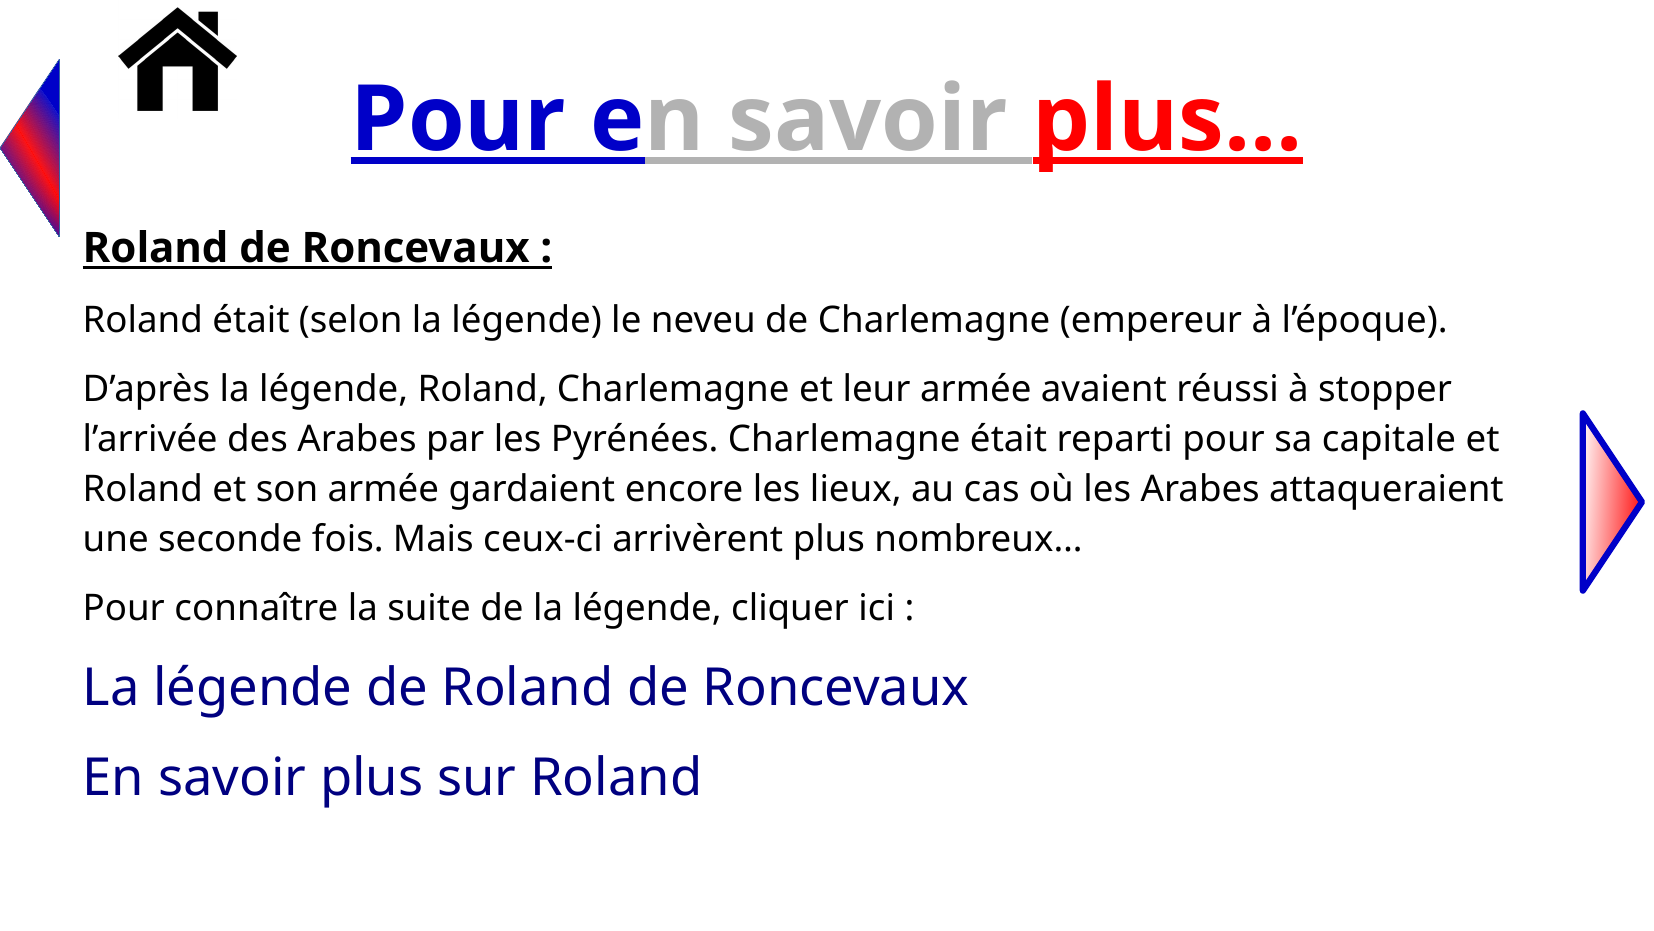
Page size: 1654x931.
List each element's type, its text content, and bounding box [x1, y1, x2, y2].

text_box [0, 59, 60, 237]
picture [118, 0, 237, 119]
title Pour en savoir plus... [82, 37, 1571, 193]
text_box [1582, 413, 1642, 591]
list Roland de Roncevaux : Roland était (selon la légende) le neveu de Charlemagne (empereur à l’époque). D’après la légende, Roland, Charlemagne et leur armée avaient réussi à stopper l’arrivée des Arabes par les Pyrénées. Charlemagne était reparti pour sa capitale et Roland et son armée gardaient encore les lieux, au cas où les Arabes attaqueraient une seconde fois. Mais ceux-ci arrivèrent plus nombreux… Pour connaître la suite de la légende, cliquer ici : La légende de Roland de Roncevaux En savoir plus sur Roland [82, 217, 1571, 827]
